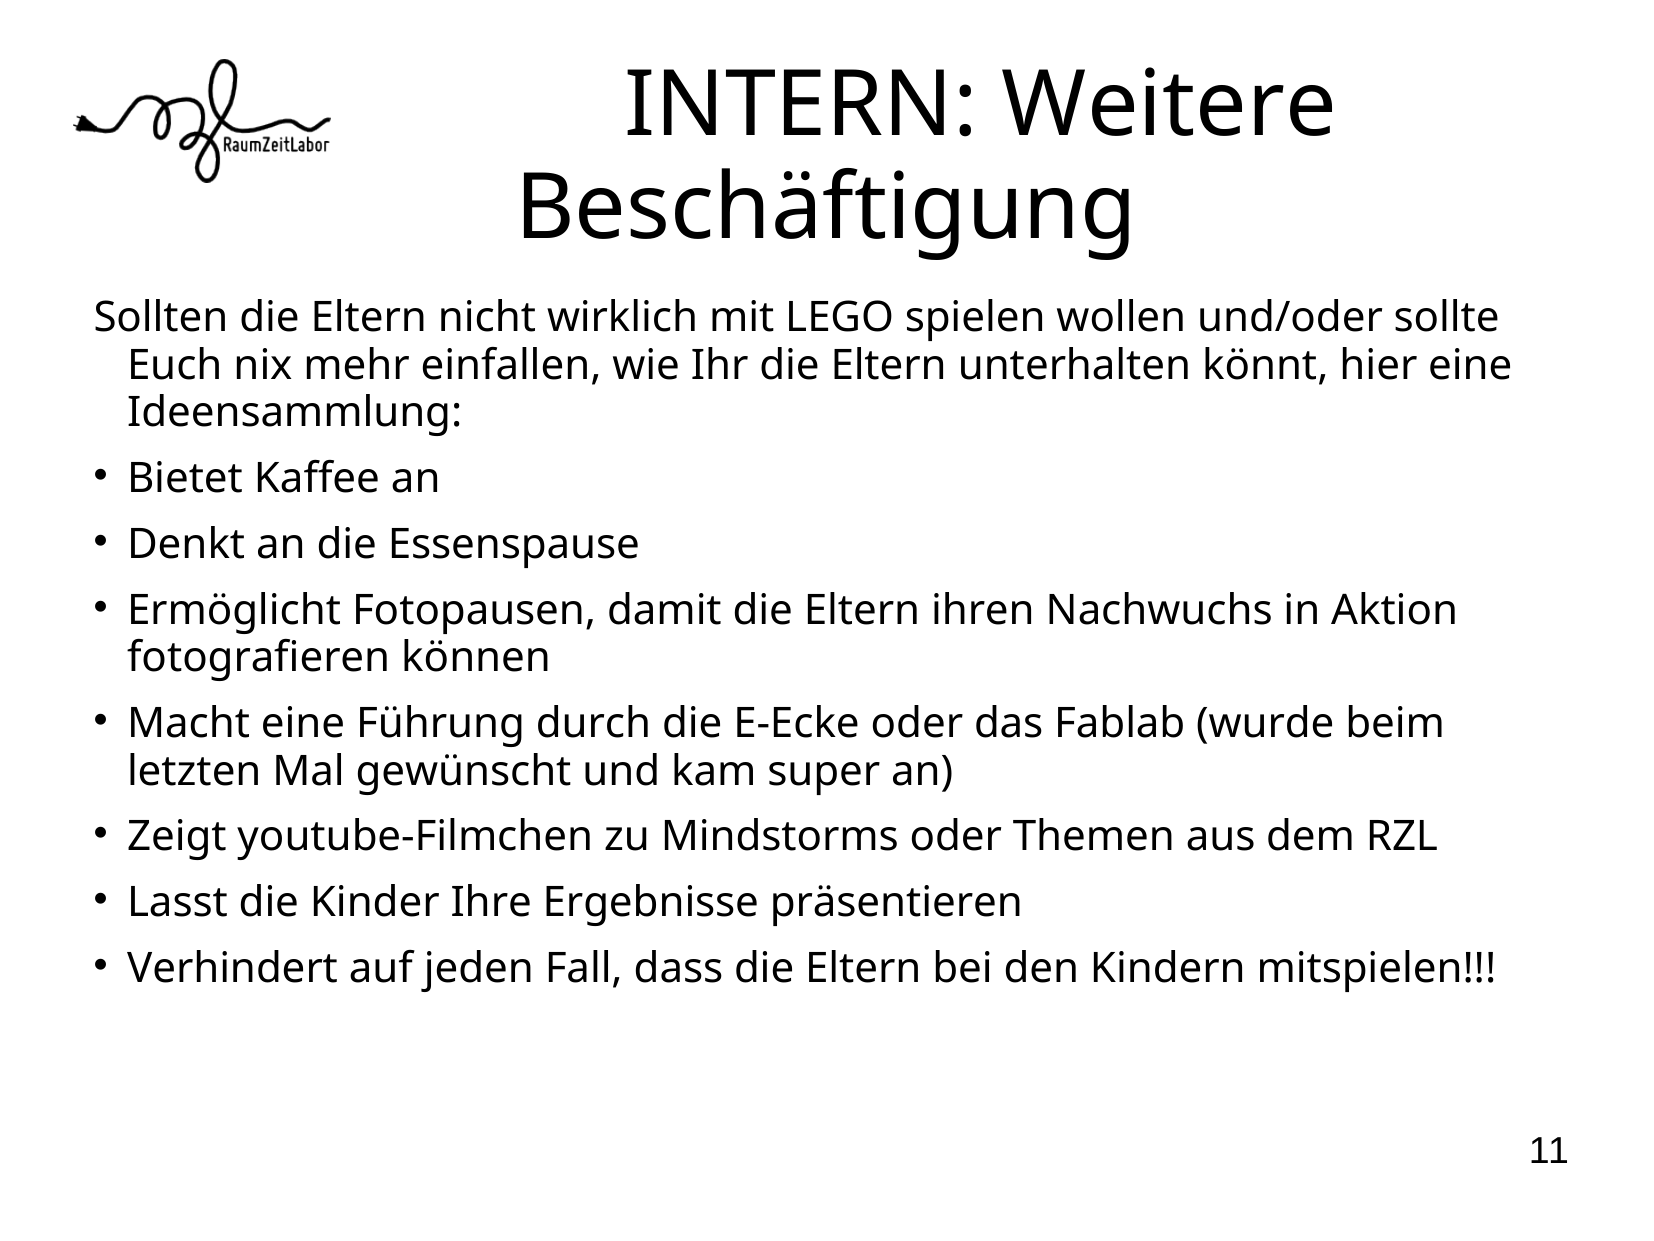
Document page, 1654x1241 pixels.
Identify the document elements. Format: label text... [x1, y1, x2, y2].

picture [73, 59, 331, 183]
title INTERN: Weitere Beschäftigung [82, 49, 1571, 257]
list Sollten die Eltern nicht wirklich mit LEGO spielen wollen und/oder sollte Euch nix mehr einfallen, wie Ihr die Eltern unterhalten könnt, hier eine Ideensammlung: Bietet Kaffee an Denkt an die Essenspause Ermöglicht Fotopausen, damit die Eltern ihren Nachwuchs in Aktion fotografieren können Macht eine Führung durch die E-Ecke oder das Fablab (wurde beim letzten Mal gewünscht und kam super an) Zeigt youtube-Filmchen zu Mindstorms oder Themen aus dem RZL Lasst die Kinder Ihre Ergebnisse präsentieren Verhindert auf jeden Fall, dass die Eltern bei den Kindern mitspielen!!! [82, 290, 1571, 1010]
